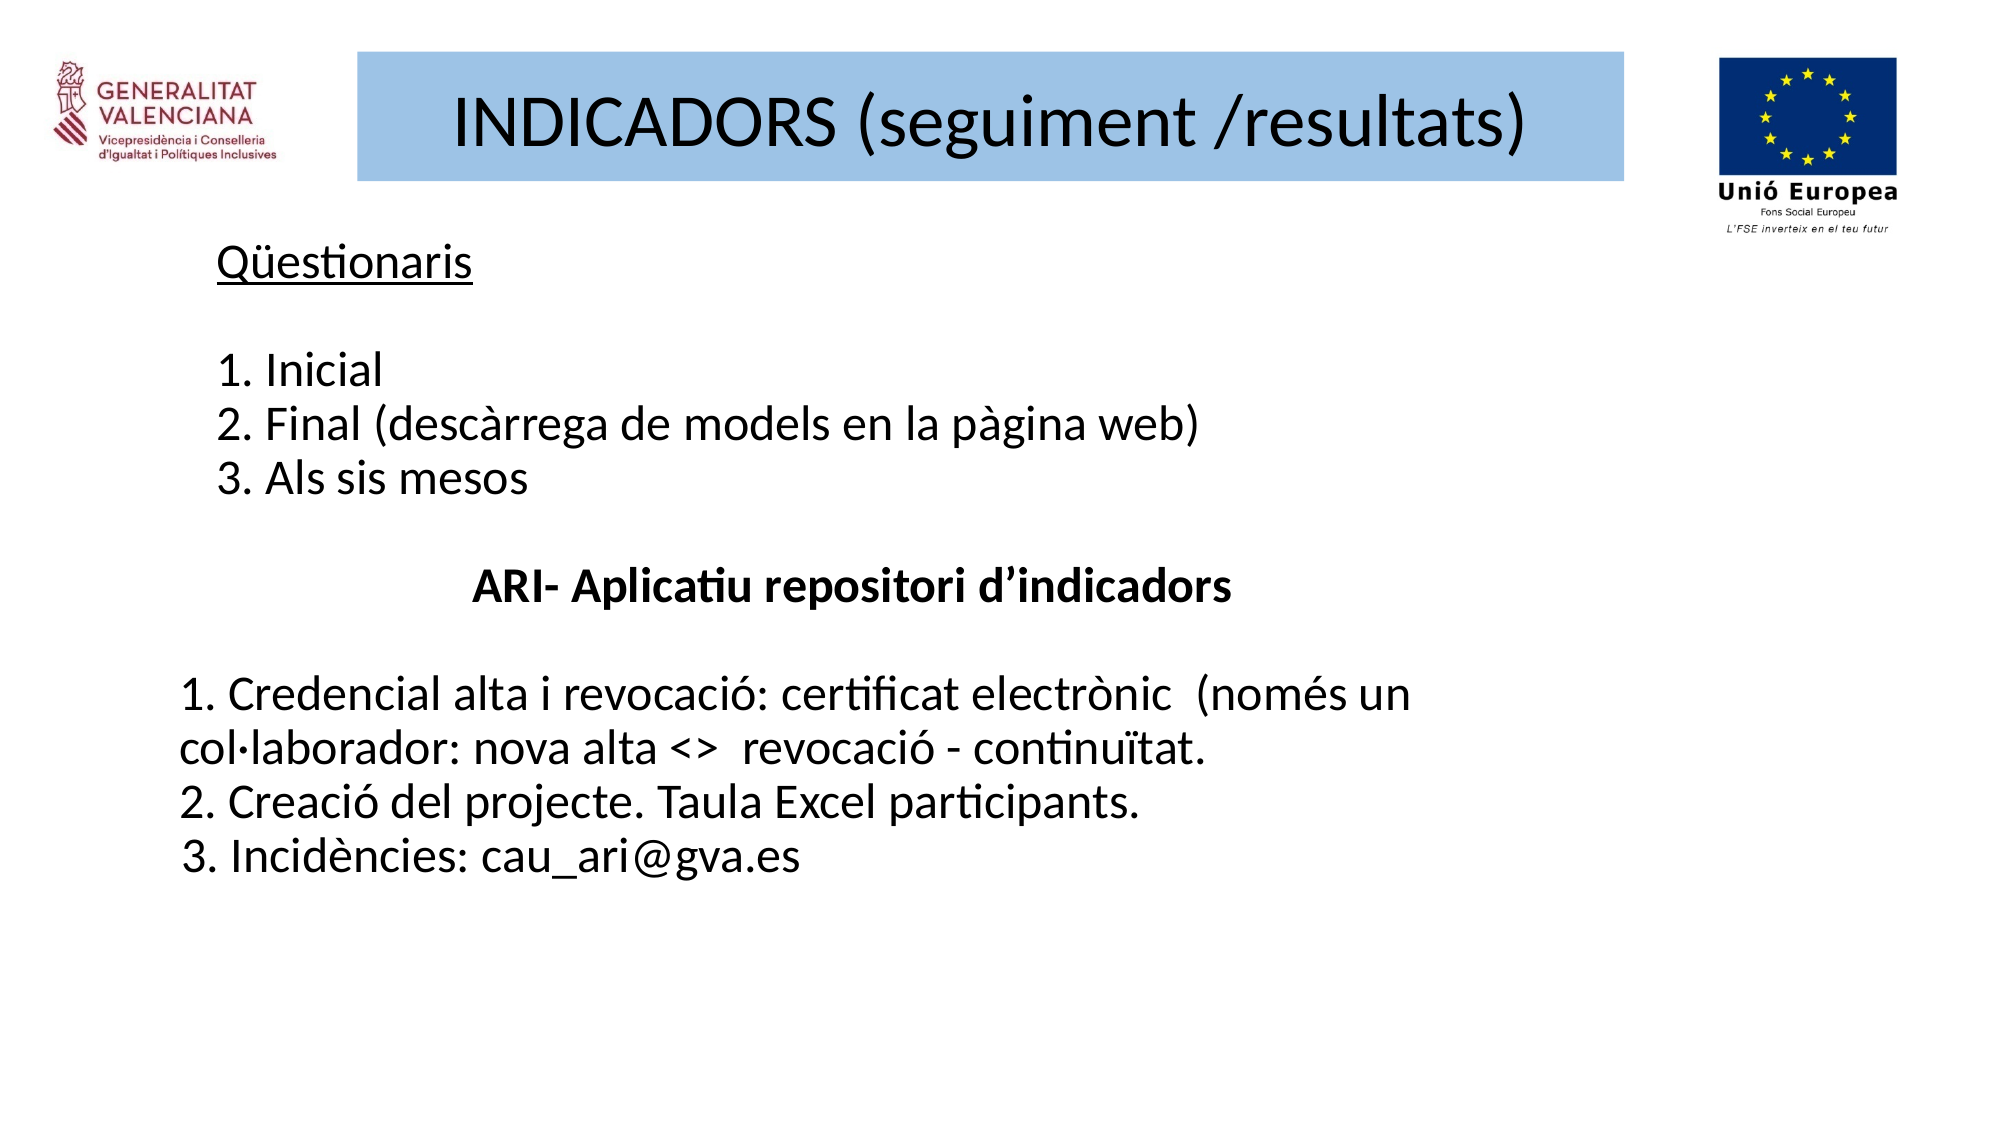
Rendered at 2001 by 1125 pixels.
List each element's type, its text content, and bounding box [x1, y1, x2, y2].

picture [11, 19, 318, 200]
text_box INDICADORS (seguiment /resultats) [357, 51, 1625, 182]
text_box Qüestionaris 1. Inicial 2. Final (descàrrega de models en la pàgina web) 3. Als sis mesos ARI- Aplicatiu repositori d’indicadors 1. Credencial alta i revocació: certificat electrònic (només un col·laborador: nova alta <> revocació - continuïtat. 2. Creació del projecte. Taula Excel participants. 3. Incidències: cau_ari@gva.es [164, 193, 1699, 1034]
picture [1700, 47, 1912, 242]
